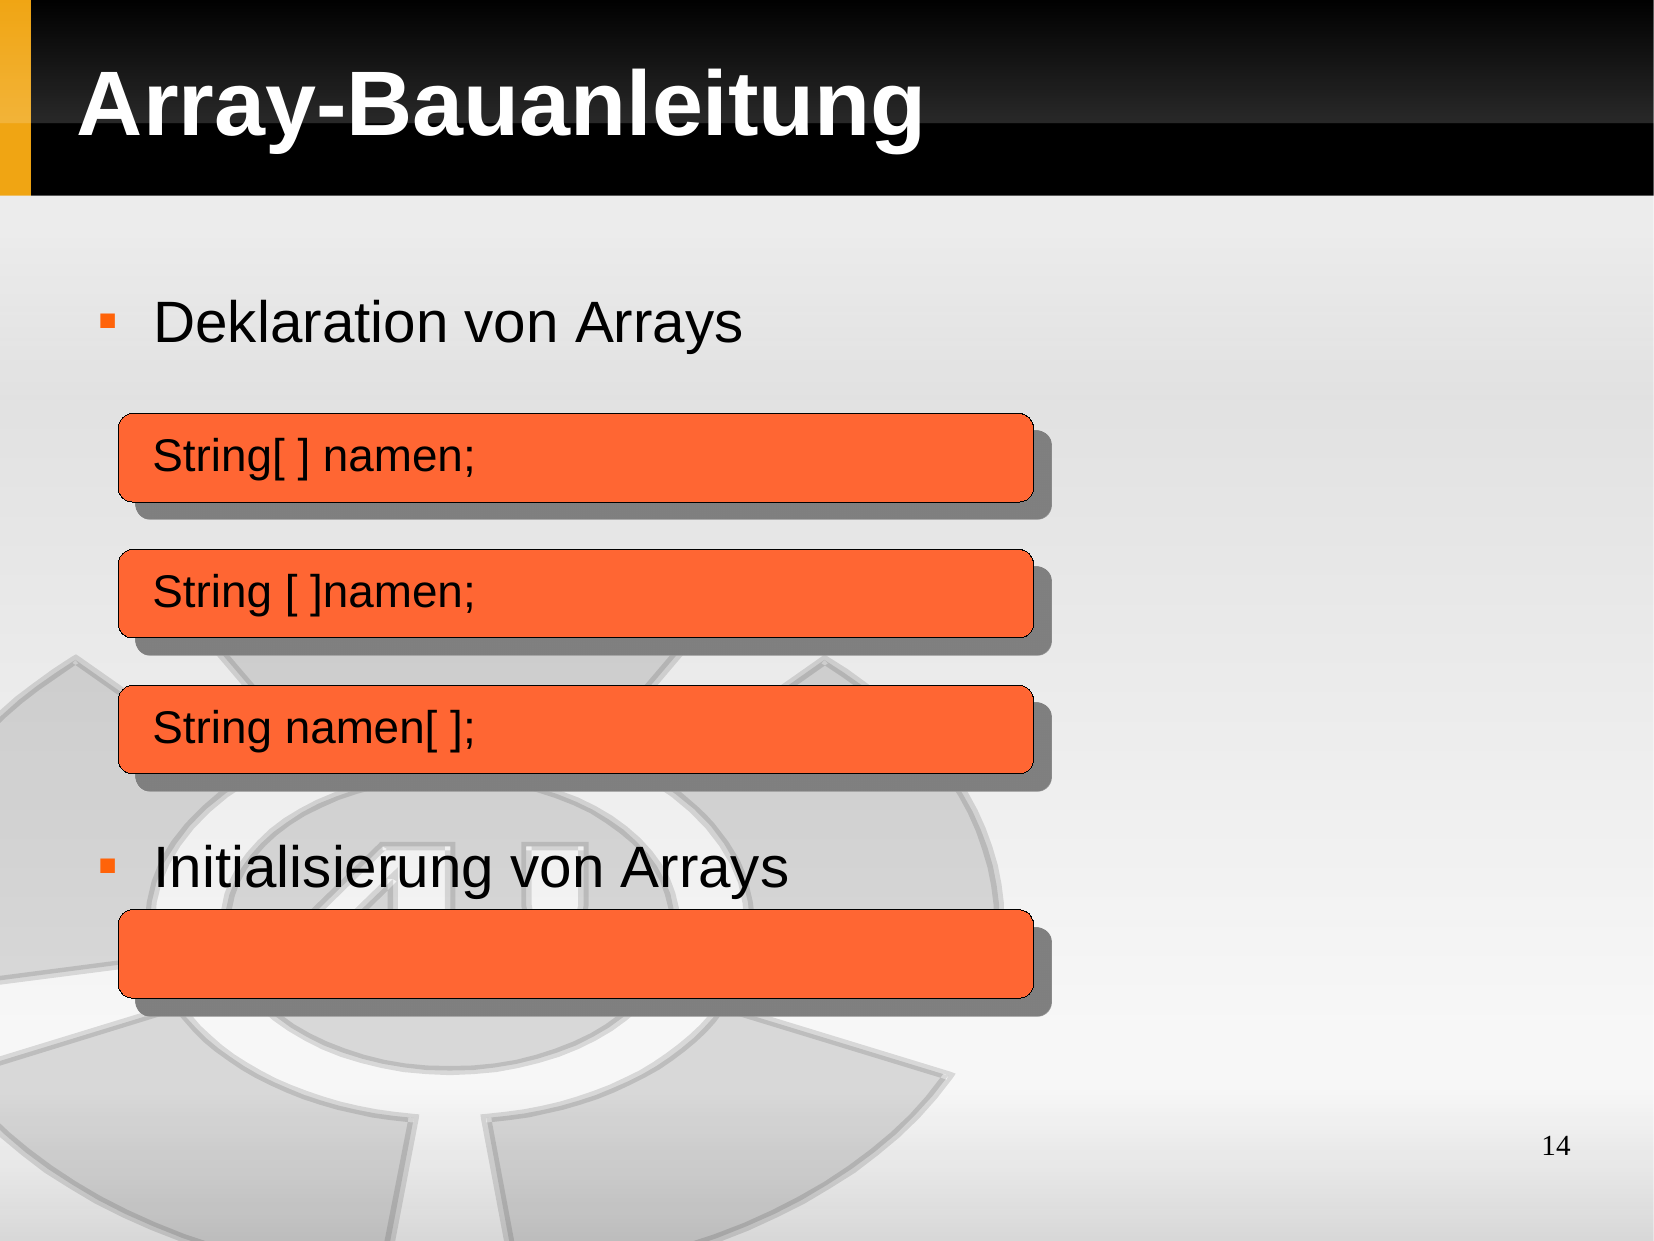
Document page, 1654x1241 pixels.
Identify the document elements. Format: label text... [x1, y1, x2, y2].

text_box [118, 909, 1034, 999]
text_box [118, 549, 1034, 638]
text_box String [ ]namen; [137, 558, 699, 651]
list Deklaration von Arrays Initialisierung von Arrays [82, 290, 1571, 1094]
text_box [118, 413, 1034, 503]
title Array-Bauanleitung [76, 7, 1565, 200]
text_box [118, 685, 1034, 774]
picture [0, 0, 1654, 1241]
text_box String[ ] namen; [137, 422, 699, 516]
text_box String namen[ ]; [137, 694, 699, 787]
